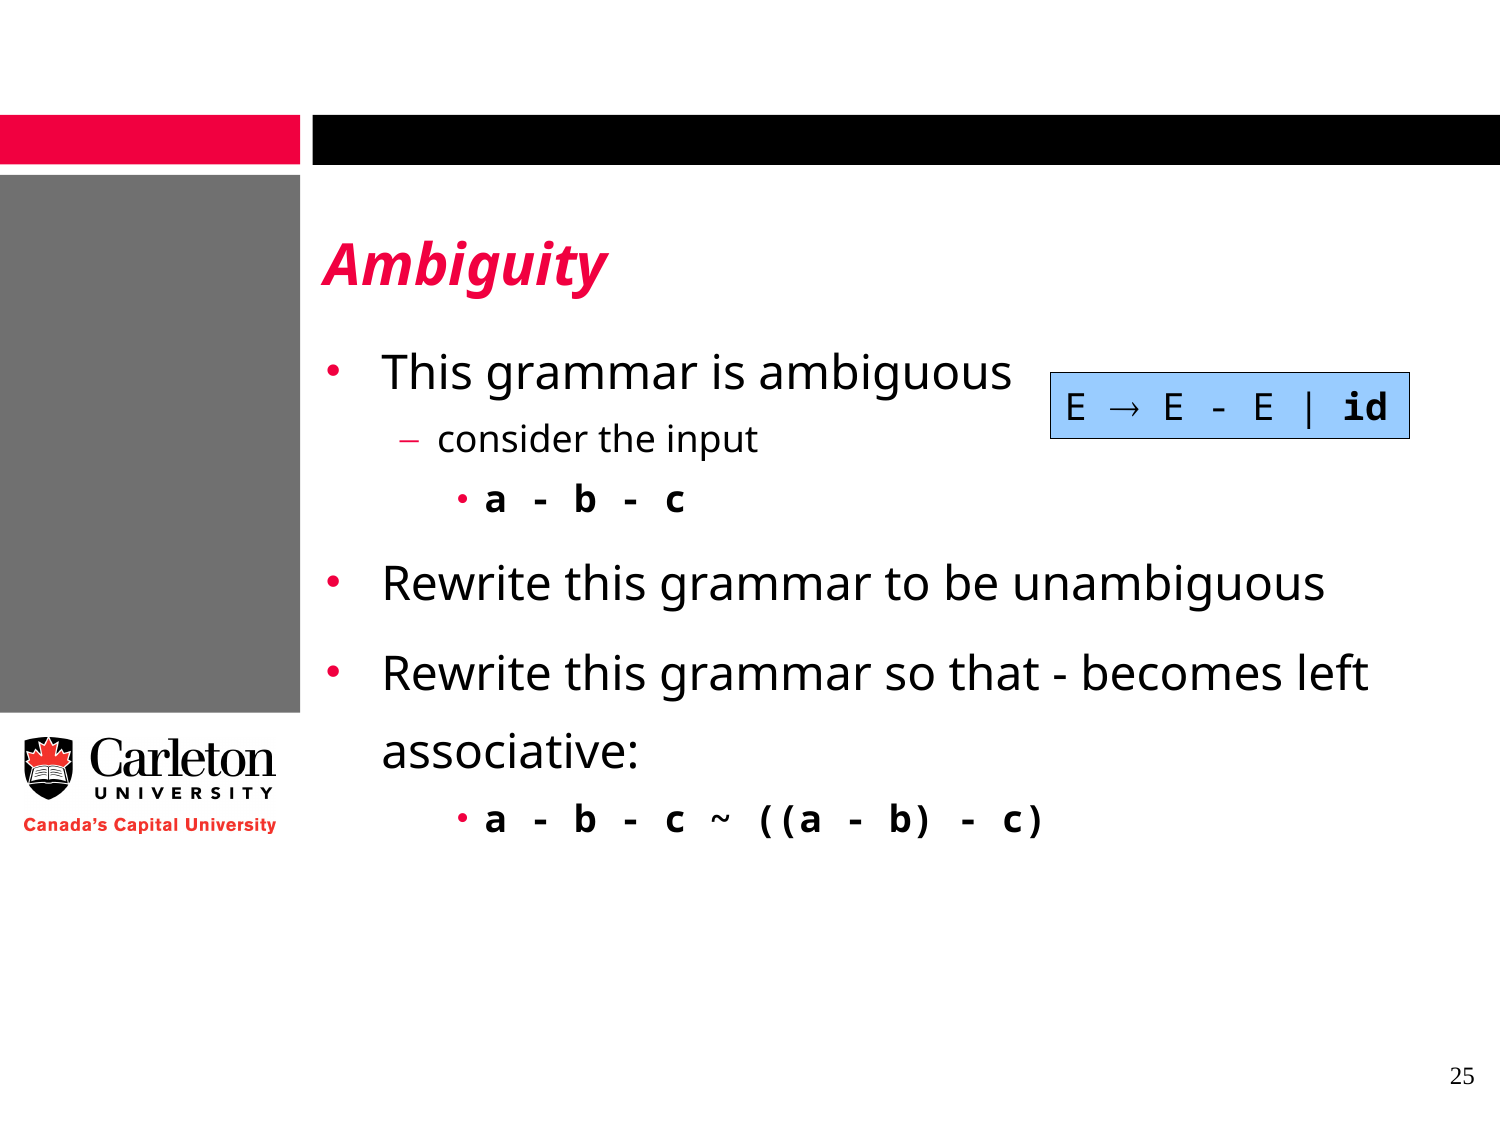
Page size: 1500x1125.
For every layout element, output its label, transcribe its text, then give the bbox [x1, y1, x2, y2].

text_box E  E - E | id [1050, 375, 1410, 439]
title Ambiguity [324, 187, 1450, 324]
list This grammar is ambiguous consider the input a - b - c Rewrite this grammar to be unambiguous Rewrite this grammar so that - becomes left associative: a - b - c ~ ((a - b) - c) [324, 324, 1450, 1068]
picture [24, 737, 276, 834]
